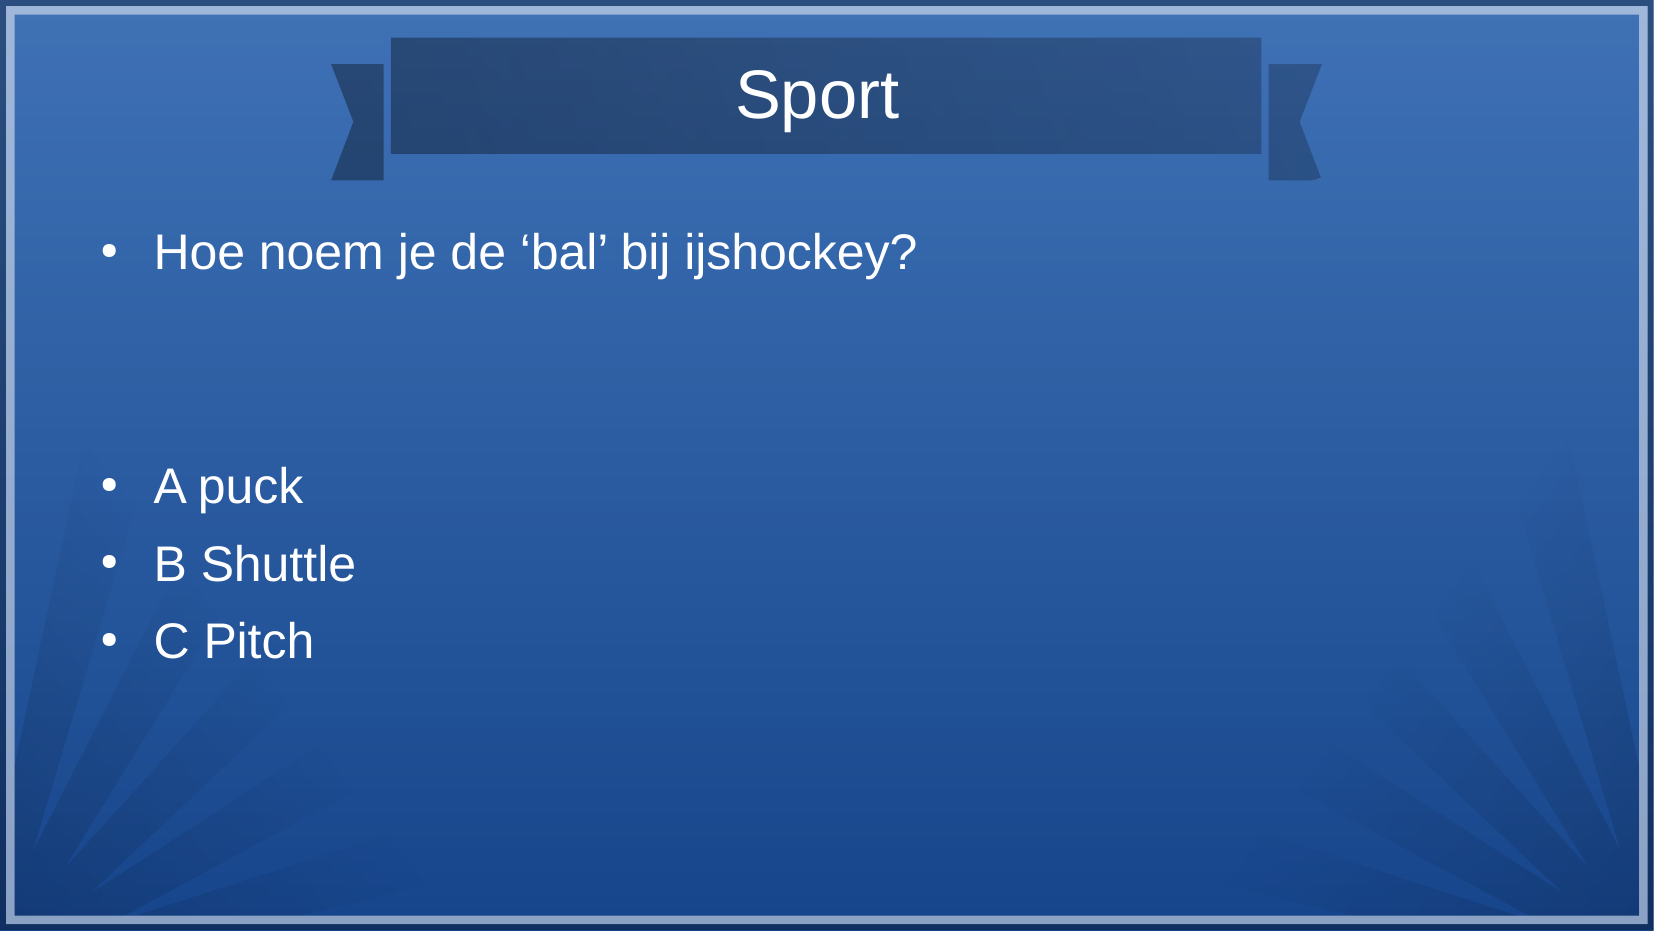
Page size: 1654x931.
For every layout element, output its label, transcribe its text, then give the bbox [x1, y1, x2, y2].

title Sport [389, 35, 1264, 154]
list Hoe noem je de ‘bal’ bij ijshockey? A puck B Shuttle C Pitch [82, 224, 1571, 848]
